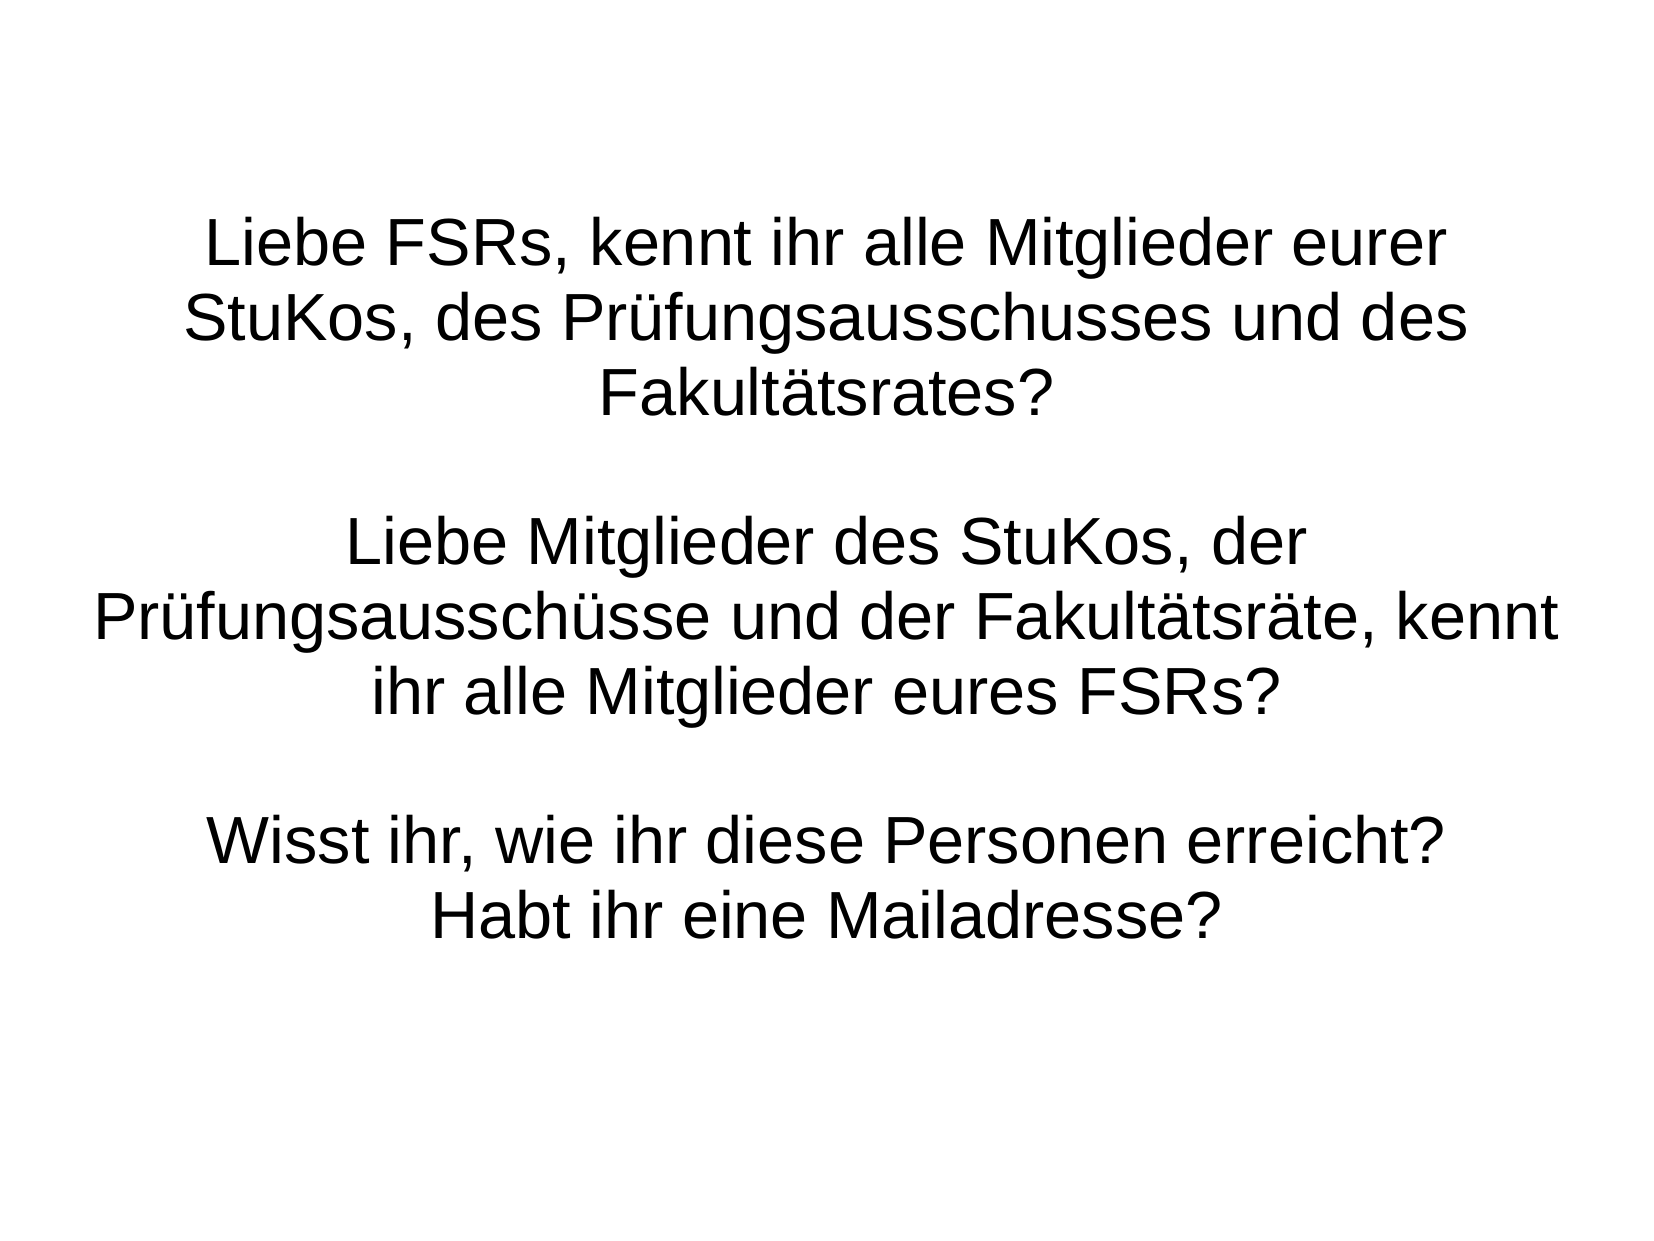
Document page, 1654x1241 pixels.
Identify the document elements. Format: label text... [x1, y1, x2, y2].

subtitle Liebe FSRs, kennt ihr alle Mitglieder eurer StuKos, des Prüfungsausschusses und des Fakultätsrates? Liebe Mitglieder des StuKos, der Prüfungsausschüsse und der Fakultätsräte, kennt ihr alle Mitglieder eures FSRs? Wisst ihr, wie ihr diese Personen erreicht? Habt ihr eine Mailadresse? [82, 49, 1571, 1109]
